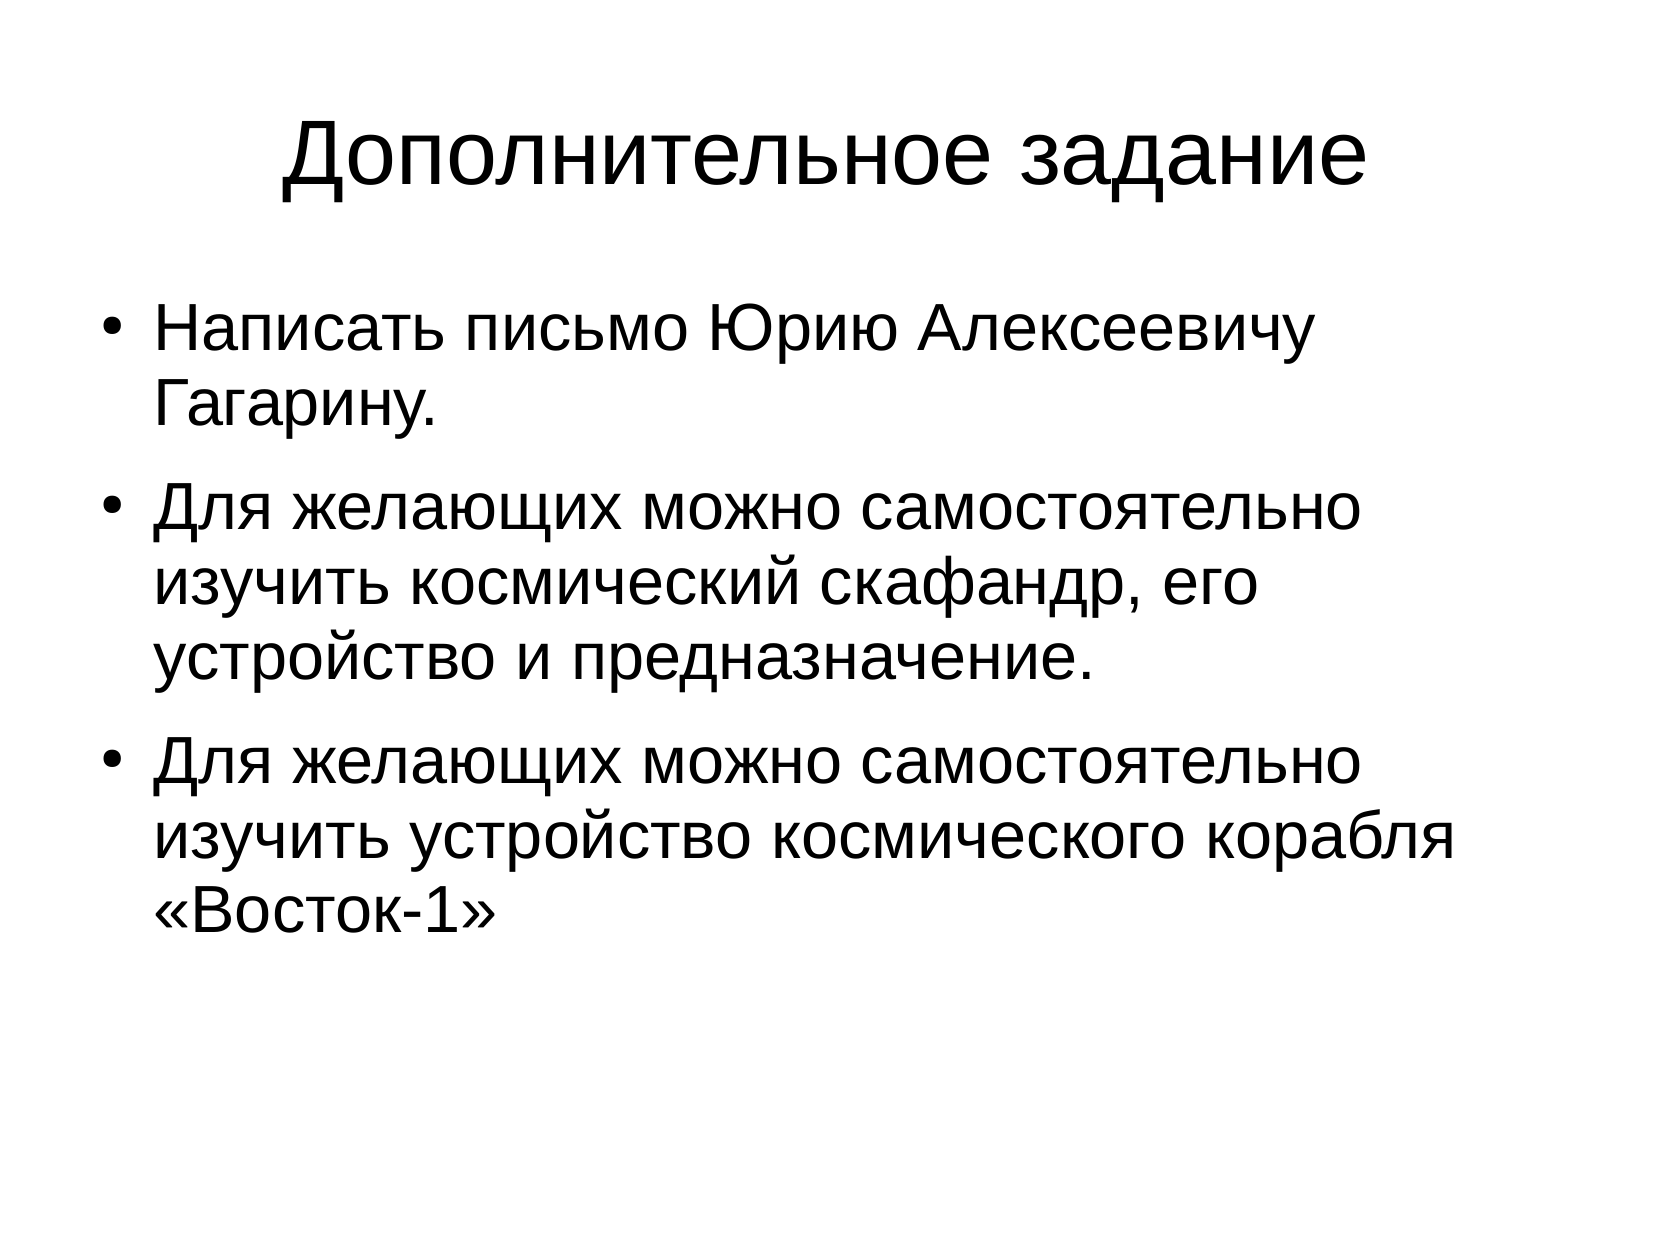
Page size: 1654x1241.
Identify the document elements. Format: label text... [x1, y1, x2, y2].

list Написать письмо Юрию Алексеевичу Гагарину. Для желающих можно самостоятельно изучить космический скафандр, его устройство и предназначение. Для желающих можно самостоятельно изучить устройство космического корабля «Восток-1» [82, 290, 1571, 1109]
title Дополнительное задание [82, 49, 1571, 257]
